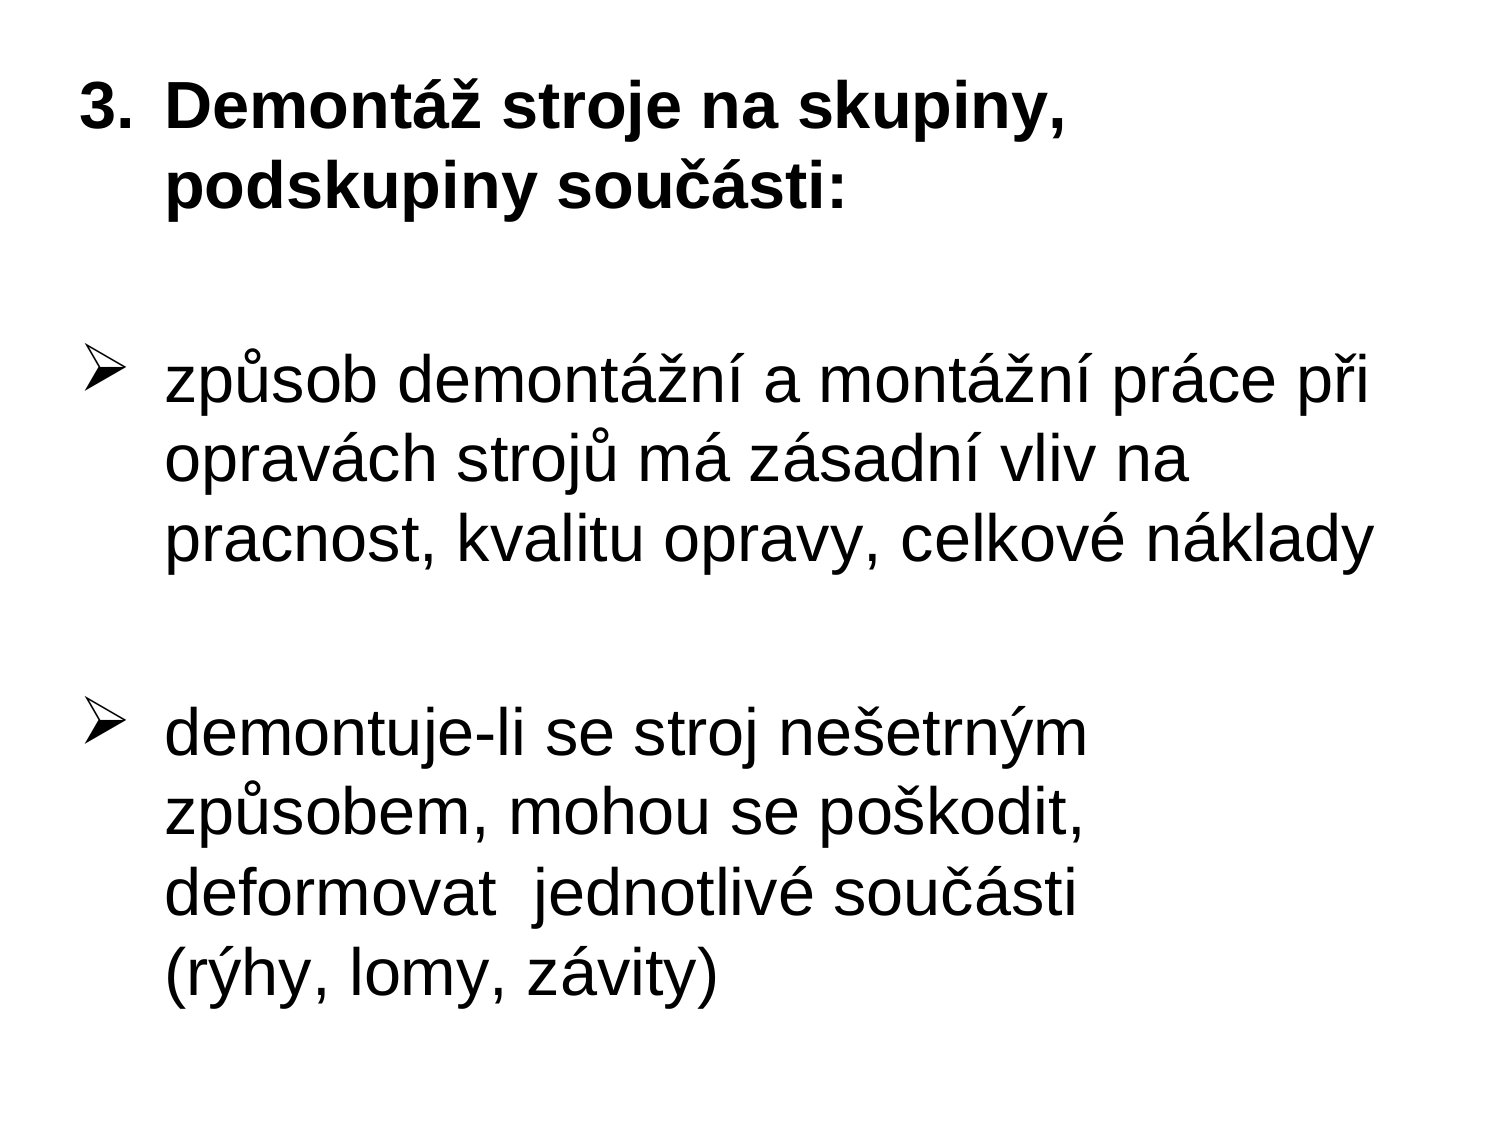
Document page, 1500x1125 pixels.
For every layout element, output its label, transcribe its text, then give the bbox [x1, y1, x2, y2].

list Demontáž stroje na skupiny, podskupiny součásti: způsob demontážní a montážní práce při opravách strojů má zásadní vliv na pracnost, kvalitu opravy, celkové náklady demontuje-li se stroj nešetrným způsobem, mohou se poškodit, deformovat jednotlivé součásti (rýhy, lomy, závity) [64, 54, 1415, 1113]
